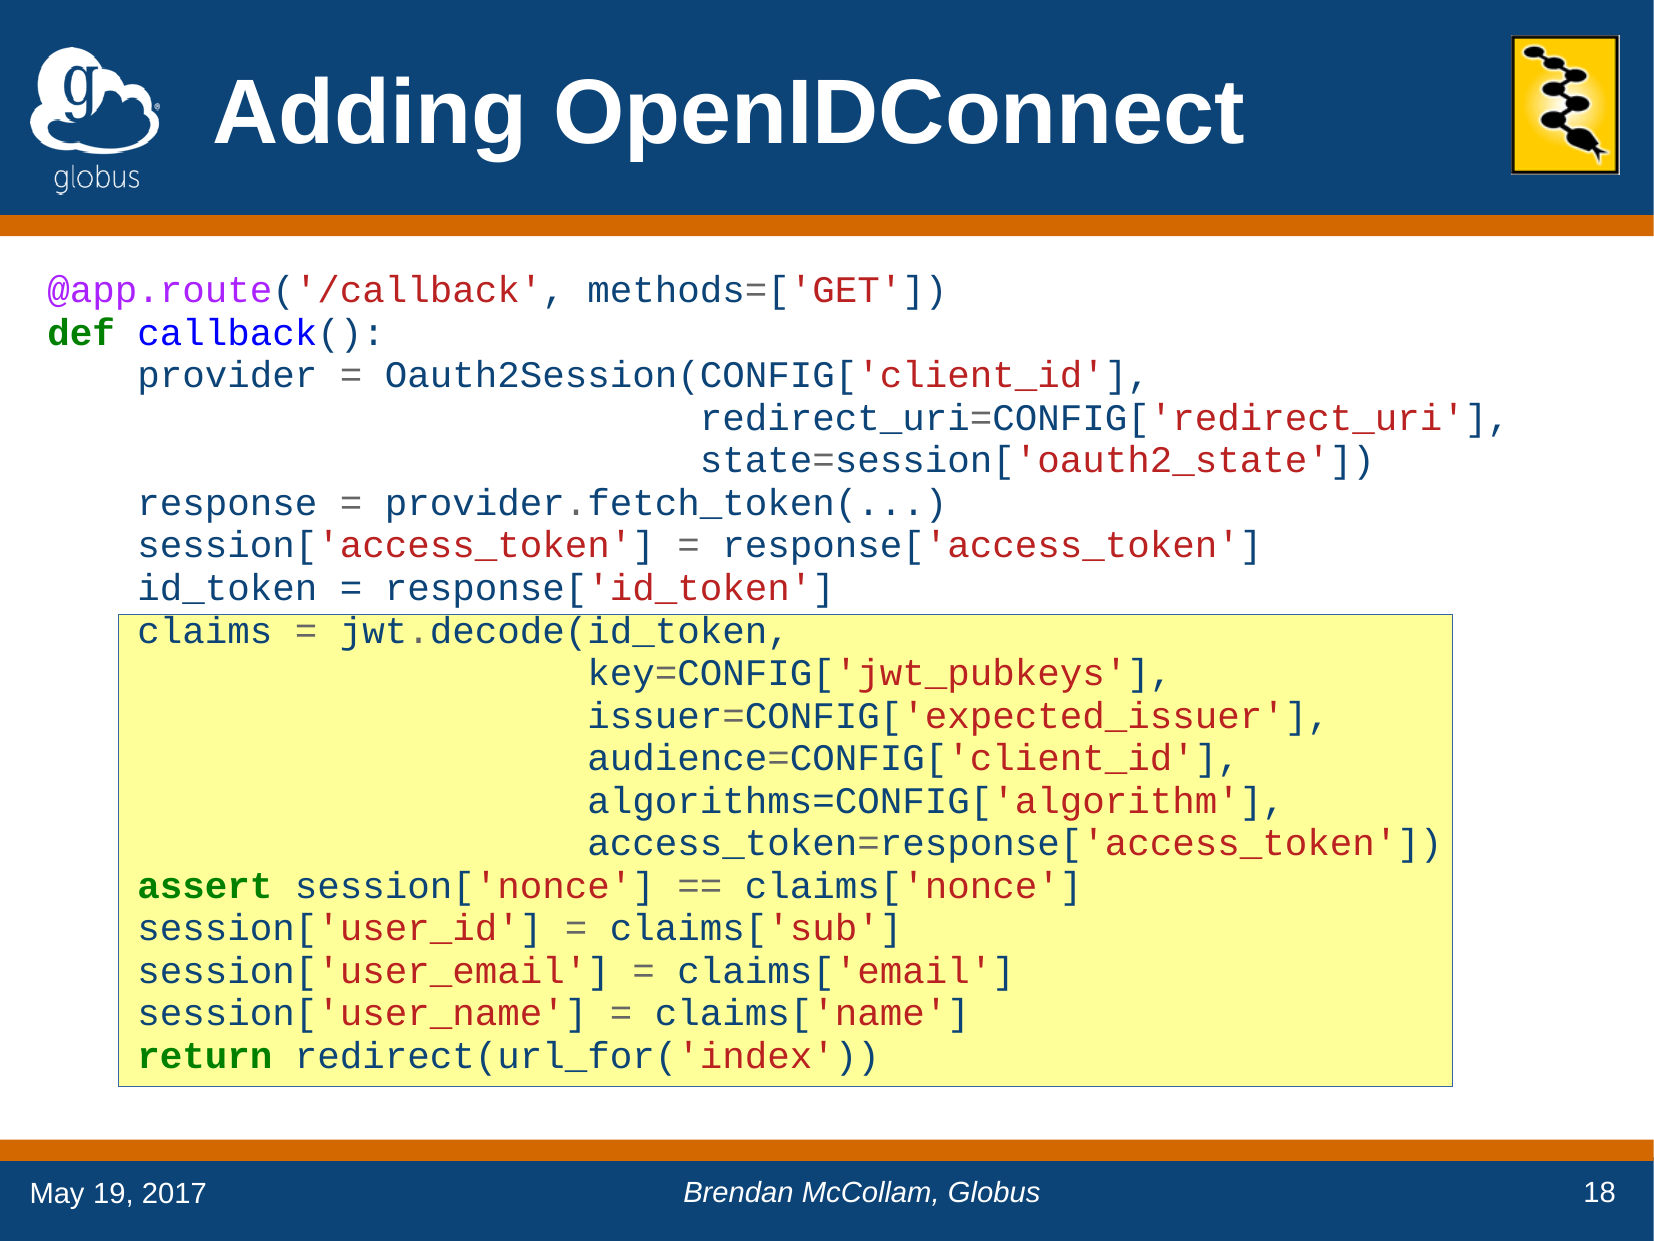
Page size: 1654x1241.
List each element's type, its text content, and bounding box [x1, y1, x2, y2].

picture [1511, 35, 1620, 175]
title Adding OpenIDConnect [212, 8, 1465, 216]
picture [30, 47, 160, 195]
list @app.route('/callback', methods=['GET']) def callback(): provider = Oauth2Session(CONFIG['client_id'], redirect_uri=CONFIG['redirect_uri'], state=session['oauth2_state']) response = provider.fetch_token(...) session['access_token'] = response['access_token'] id_token = response['id_token'] claims = jwt.decode(id_token, key=CONFIG['jwt_pubkeys'], issuer=CONFIG['expected_issuer'], audience=CONFIG['client_id'], algorithms=CONFIG['algorithm'], access_token=response['access_token']) assert session['nonce'] == claims['nonce'] session['user_id'] = claims['sub'] session['user_email'] = claims['email'] session['user_name'] = claims['name'] return redirect(url_for('index')) [47, 271, 1607, 1111]
